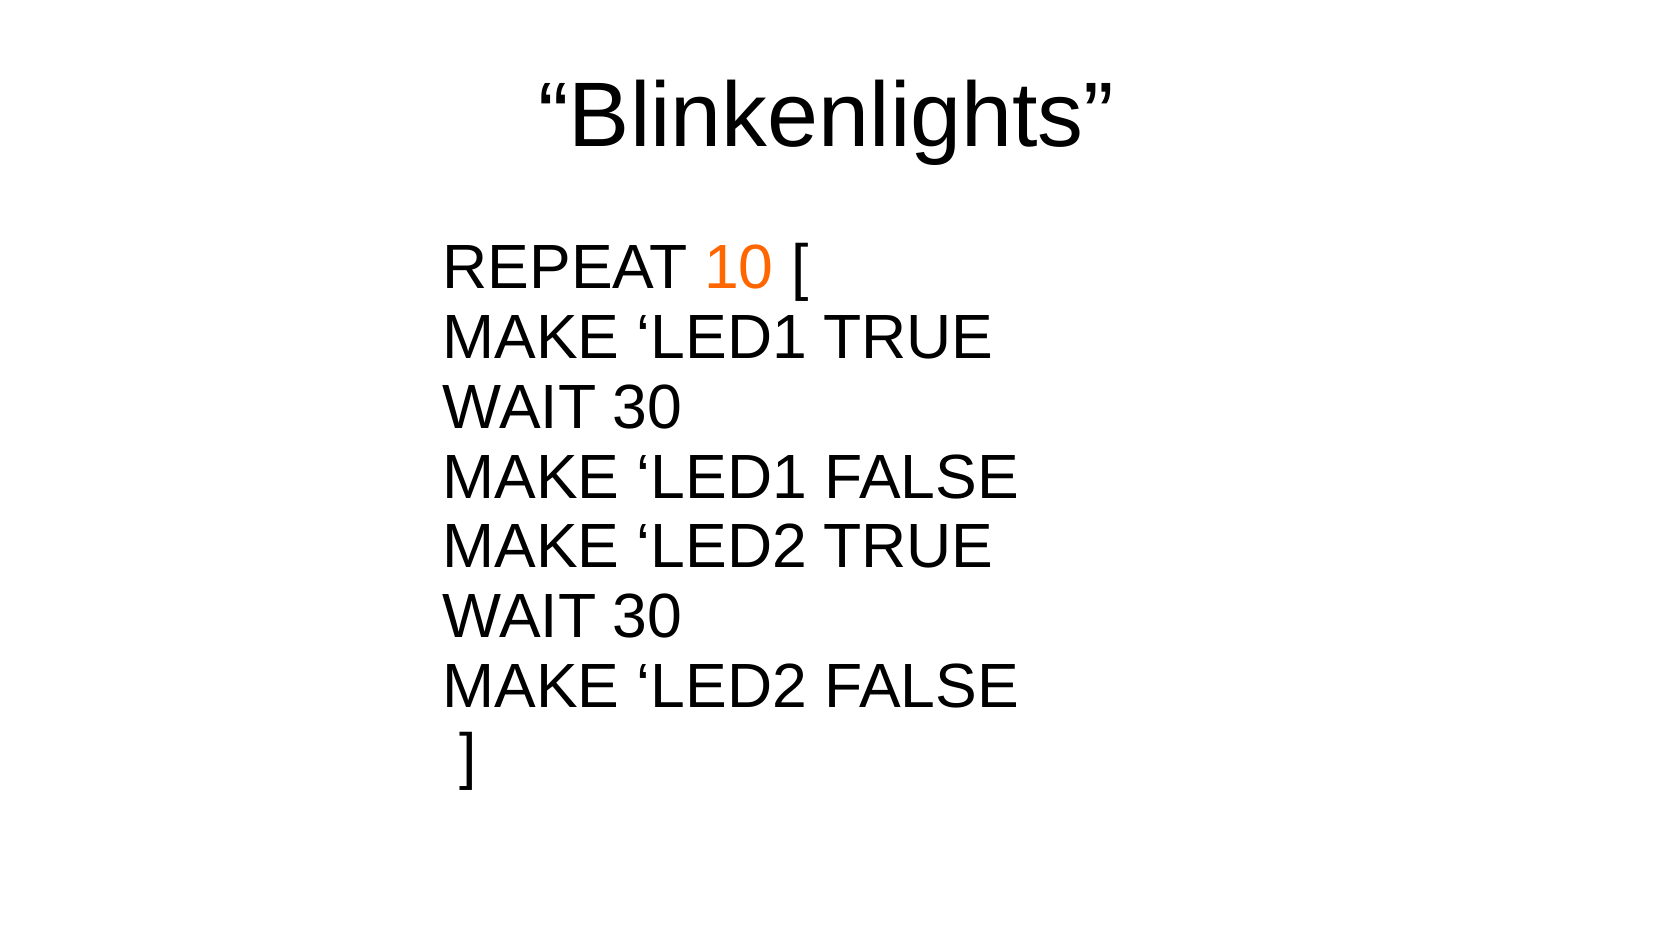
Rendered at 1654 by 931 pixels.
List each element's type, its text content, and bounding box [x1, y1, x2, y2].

title “Blinkenlights” [82, 37, 1571, 193]
text_box REPEAT 10 [ MAKE ‘LED1 TRUE WAIT 30 MAKE ‘LED1 FALSE MAKE ‘LED2 TRUE WAIT 30 MAKE ‘LED2 FALSE ] [427, 225, 1231, 798]
